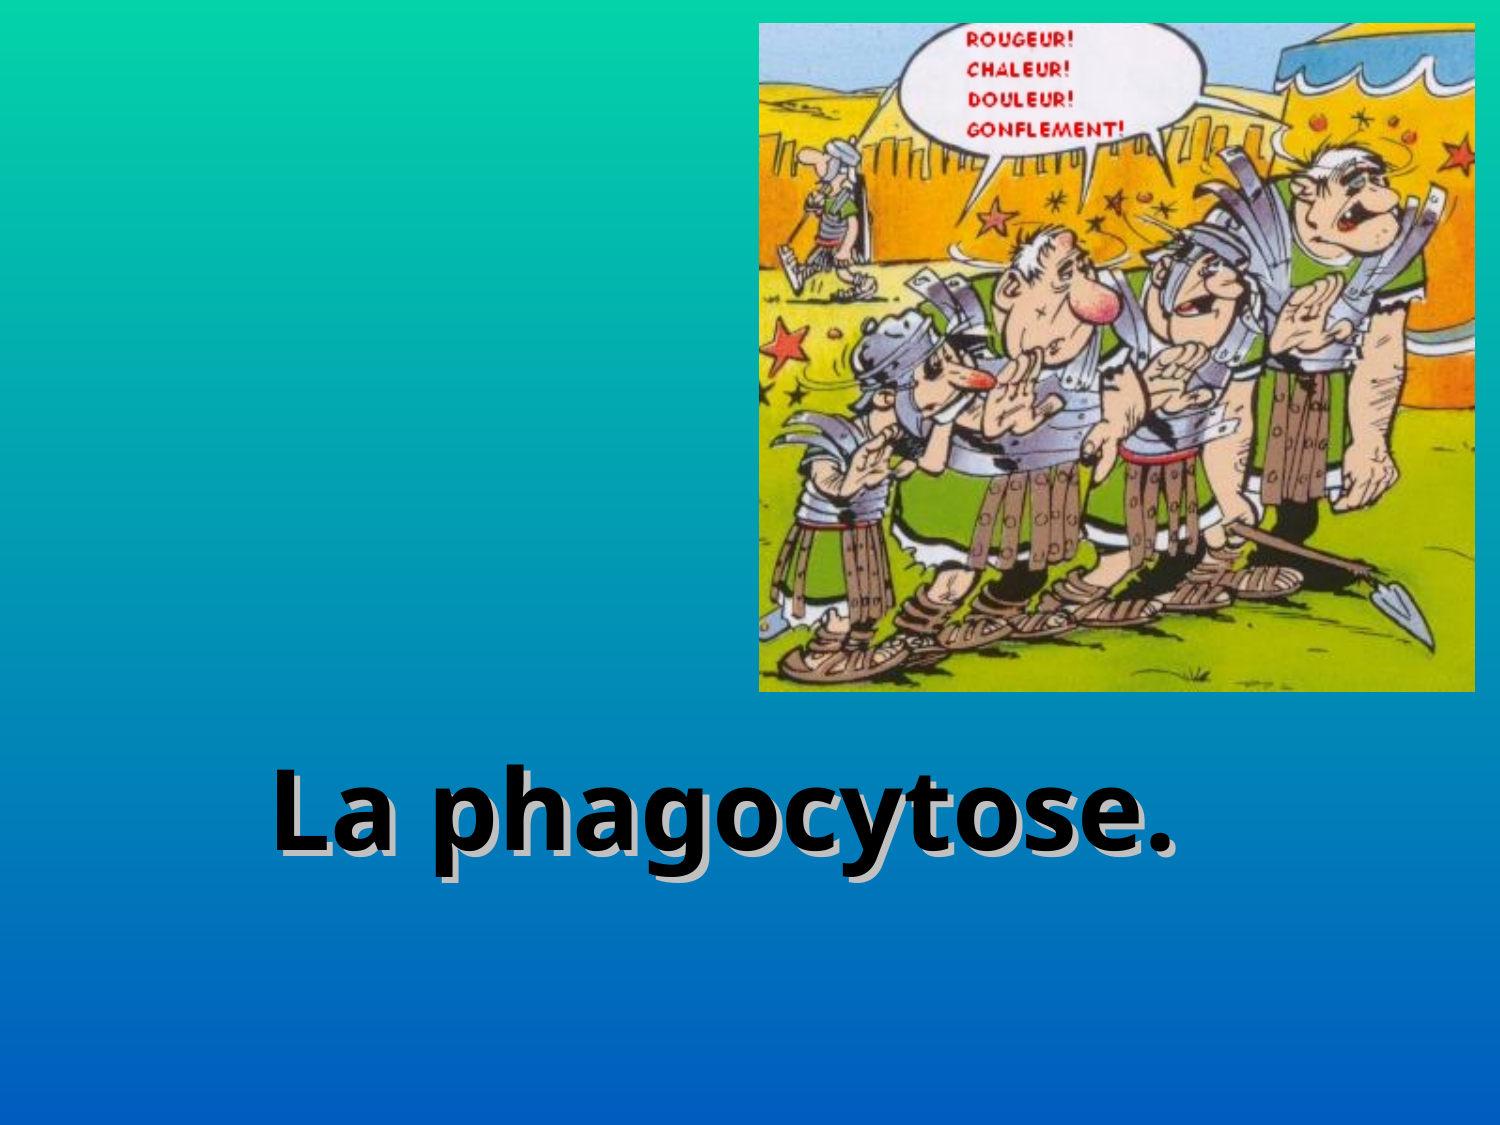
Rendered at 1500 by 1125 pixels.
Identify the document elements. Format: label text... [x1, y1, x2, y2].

picture [0, 23, 1500, 691]
title La phagocytose. [46, 667, 1397, 943]
